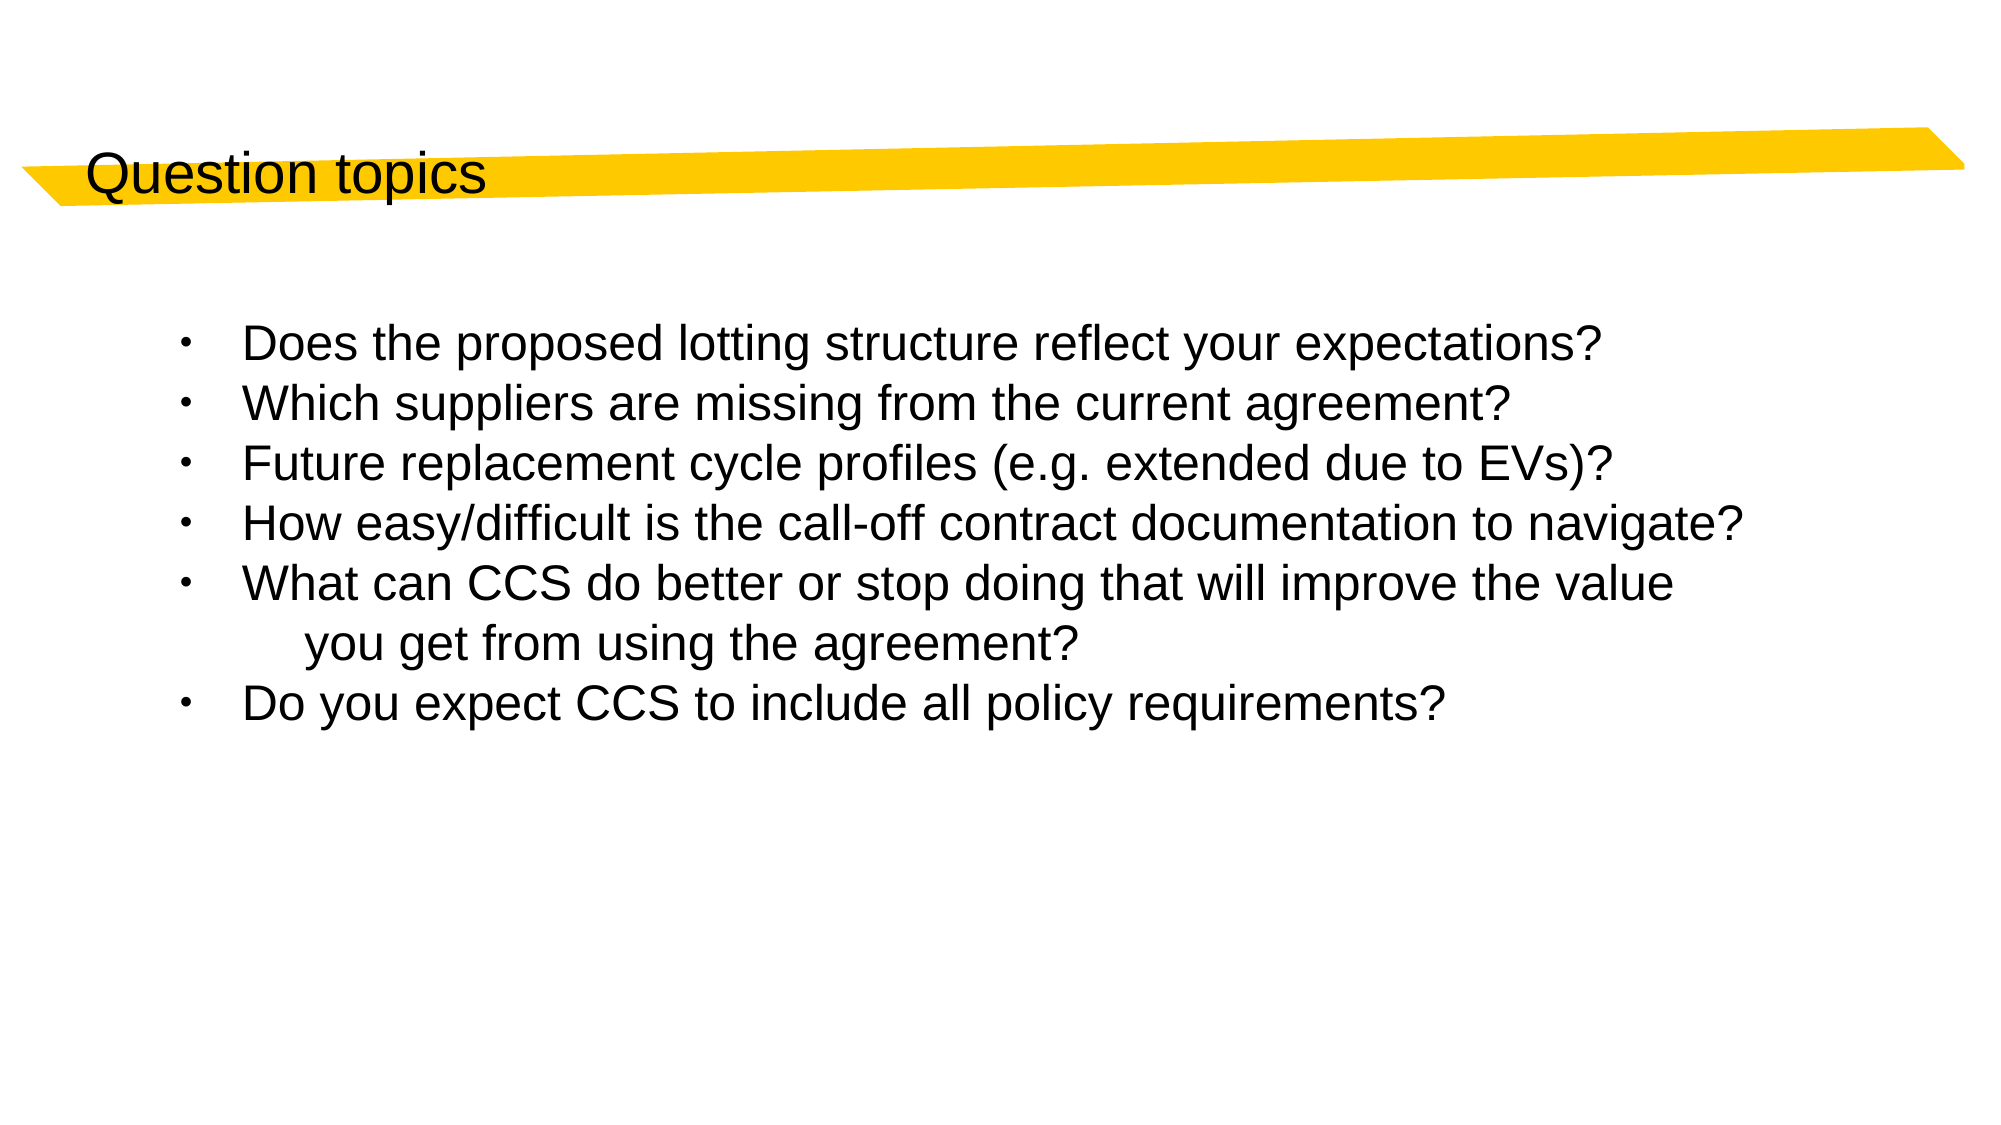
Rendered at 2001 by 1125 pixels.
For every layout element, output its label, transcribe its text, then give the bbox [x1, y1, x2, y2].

text_box Does the proposed lotting structure reflect your expectations? Which suppliers are missing from the current agreement? Future replacement cycle profiles (e.g. extended due to EVs)? How easy/difficult is the call-off contract documentation to navigate? What can CCS do better or stop doing that will improve the value you get from using the agreement? Do you expect CCS to include all policy requirements? [139, 295, 1783, 1024]
text_box Question topics [65, 115, 1638, 254]
